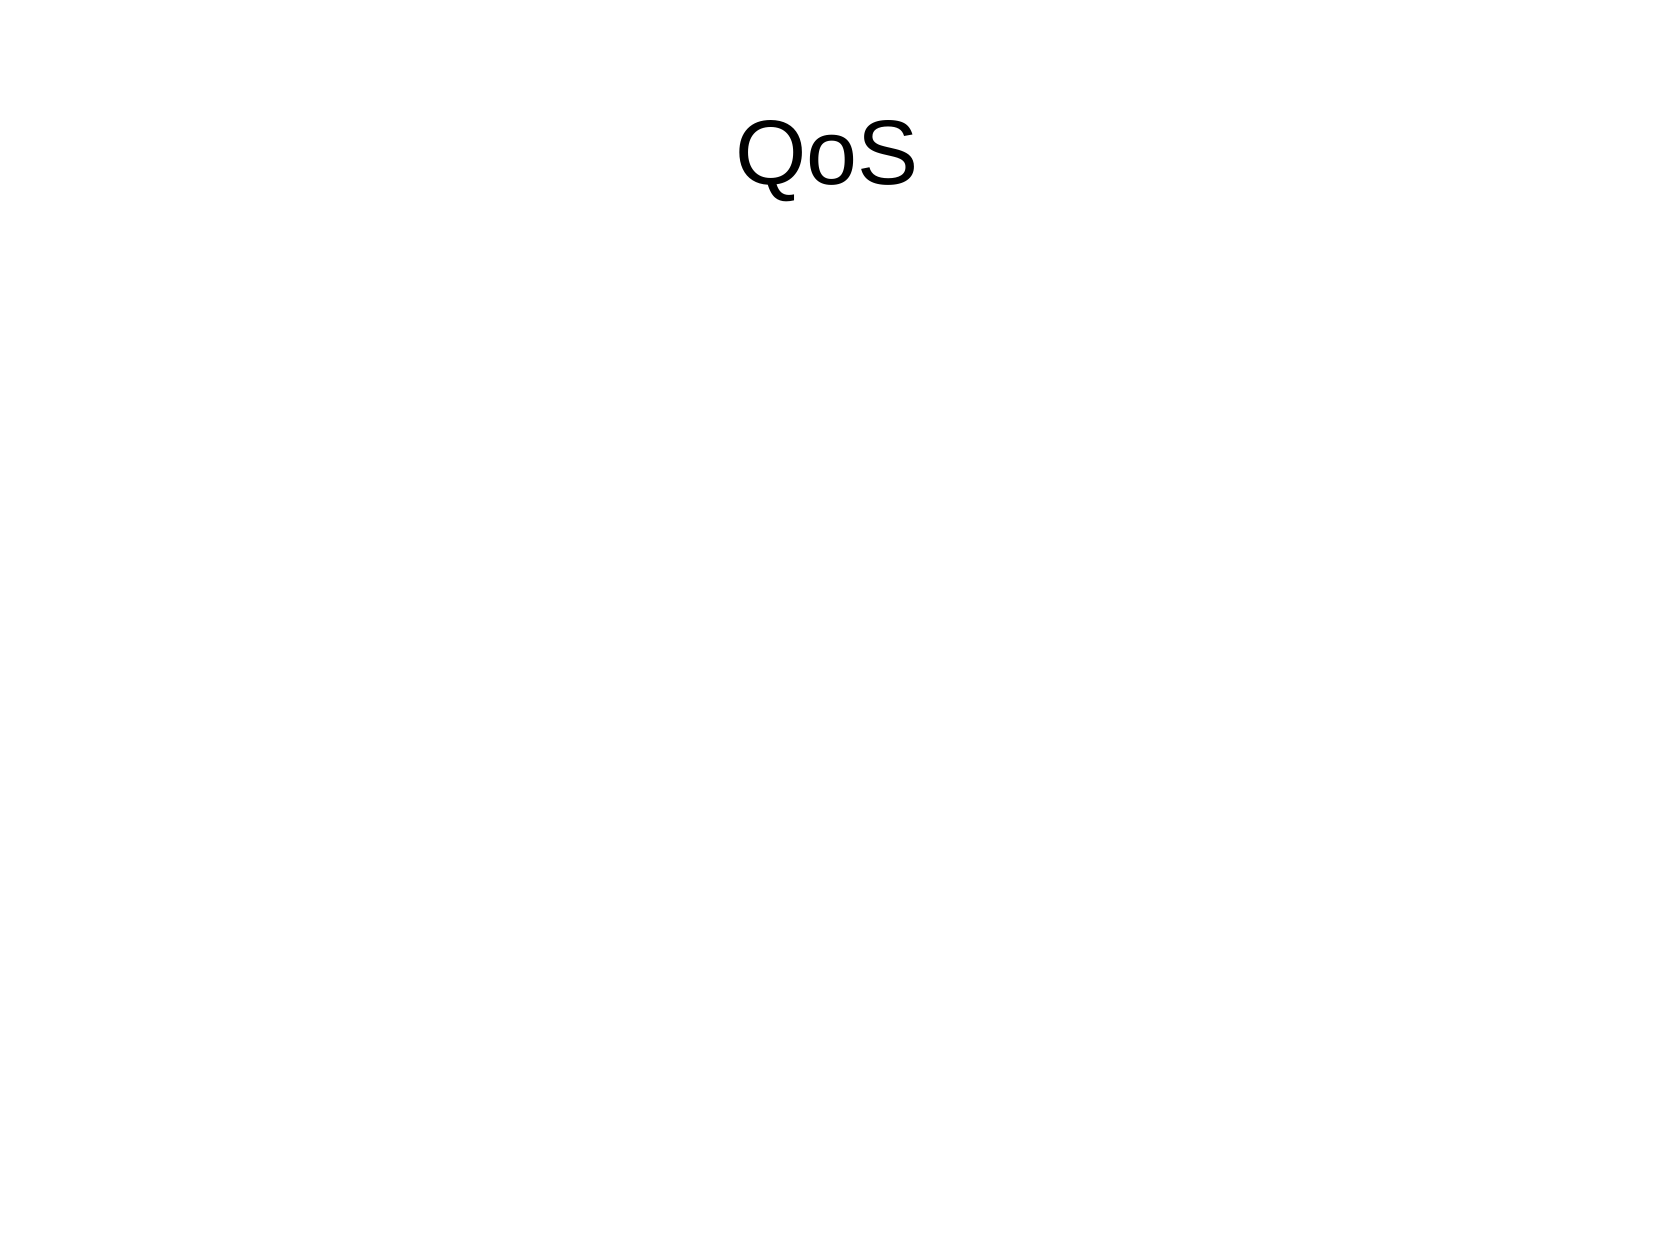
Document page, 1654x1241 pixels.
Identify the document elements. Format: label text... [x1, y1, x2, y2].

title QoS [82, 49, 1571, 257]
